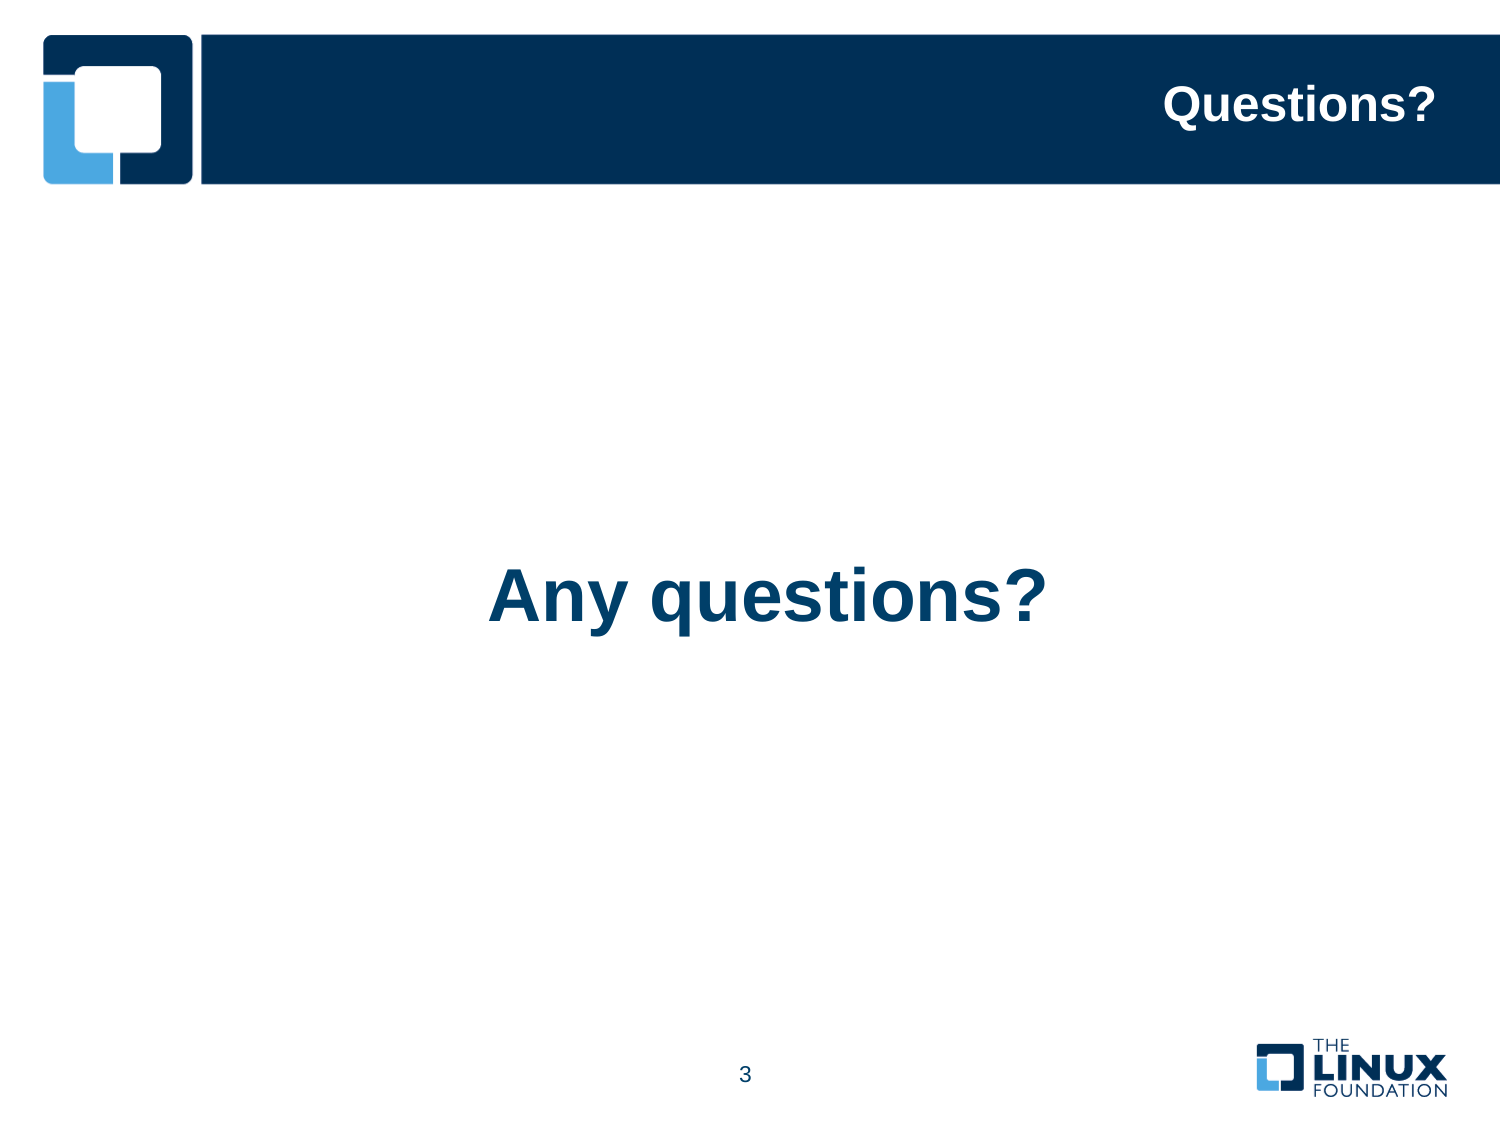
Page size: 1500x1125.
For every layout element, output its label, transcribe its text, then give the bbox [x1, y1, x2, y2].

picture [0, 0, 1500, 1125]
list Any questions? [87, 224, 1450, 1011]
title Questions? [249, 44, 1438, 168]
